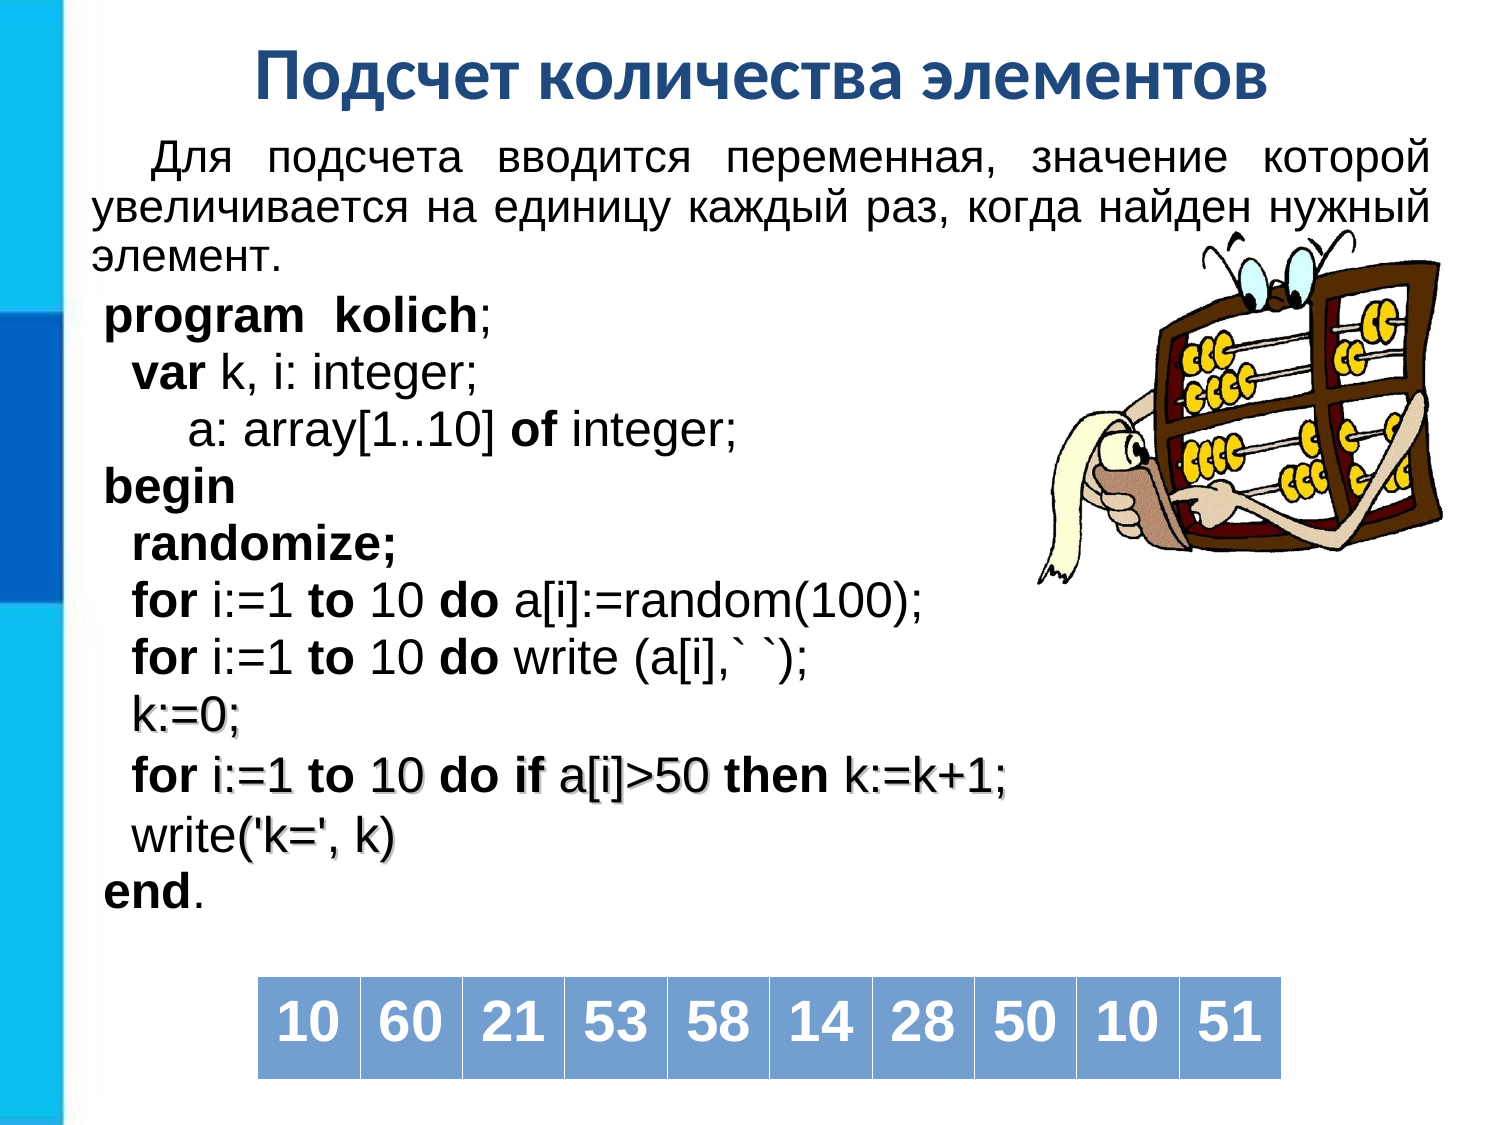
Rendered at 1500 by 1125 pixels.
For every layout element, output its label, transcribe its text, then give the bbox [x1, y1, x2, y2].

table_header 50 [975, 977, 1076, 1079]
table_header 51 [1180, 977, 1281, 1079]
text_box Подсчет количества элементов [100, 31, 1426, 125]
table_header 14 [770, 977, 872, 1079]
table_header 21 [463, 977, 564, 1079]
table_header 58 [668, 977, 769, 1079]
picture [0, 0, 1500, 1125]
table_header 60 [361, 977, 462, 1079]
text_box program kolich; var k, i: integer; a: array[1..10] of integer; begin randomize; for i:=1 to 10 do a[i]:=random(100); for i:=1 to 10 do write (a[i],` `); k:=0; for i:=1 to 10 do if a[i]>50 then k:=k+1; write('k=', k) end. [88, 278, 1117, 928]
table_header 53 [565, 977, 667, 1079]
table_header 10 [1077, 977, 1179, 1079]
text_box Для подсчета вводится переменная, значение которой увеличивается на единицу каждый раз, когда найден нужный элемент. [76, 125, 1447, 290]
table_header 28 [873, 977, 974, 1079]
table_header 10 [258, 977, 360, 1079]
